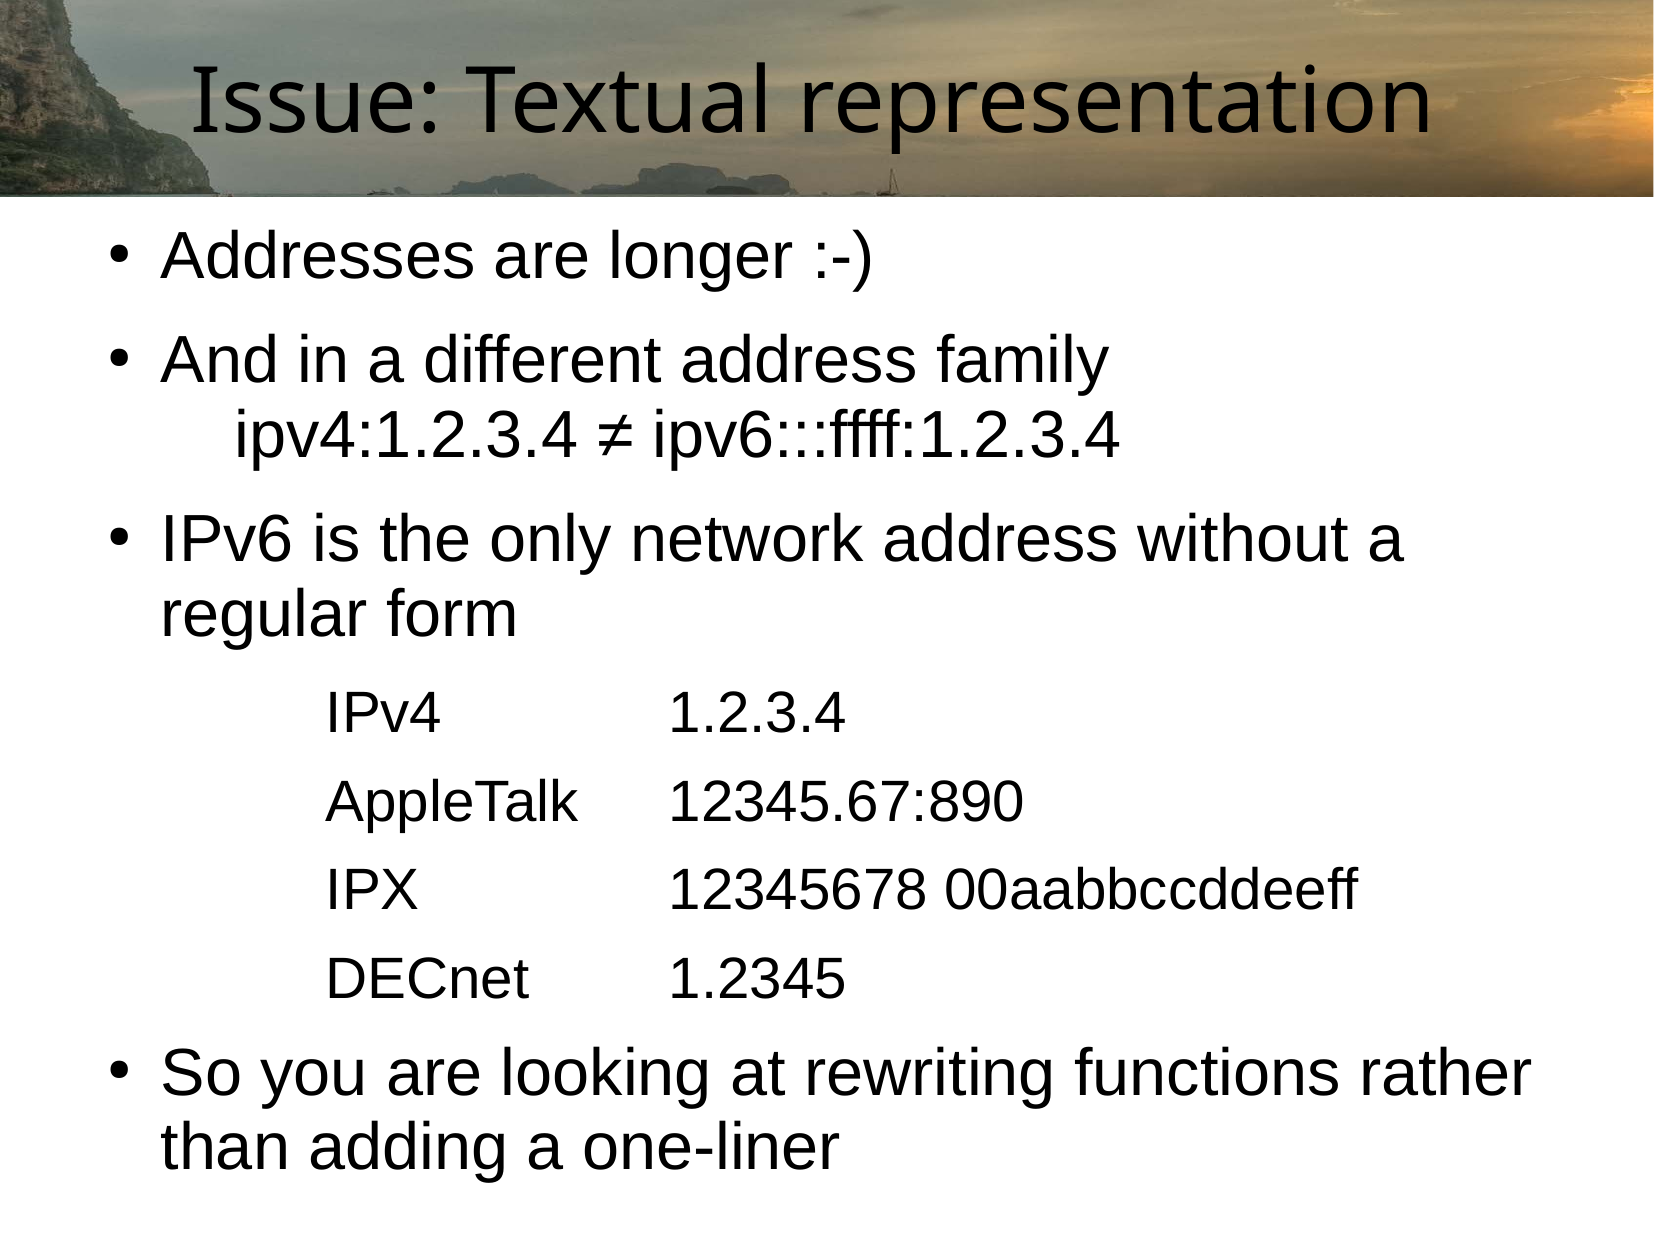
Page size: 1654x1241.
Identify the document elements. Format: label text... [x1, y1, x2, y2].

list Addresses are longer :-) And in a different address family ipv4:1.2.3.4 ≠ ipv6:::ffff:1.2.3.4 IPv6 is the only network address without a regular form IPv4 1.2.3.4 AppleTalk 12345.67:890 IPX 12345678 00aabbccddeeff DECnet 1.2345 So you are looking at rewriting functions rather than adding a one-liner [89, 217, 1578, 1226]
picture [0, 0, 1654, 197]
title Issue: Textual representation [190, 0, 1571, 194]
